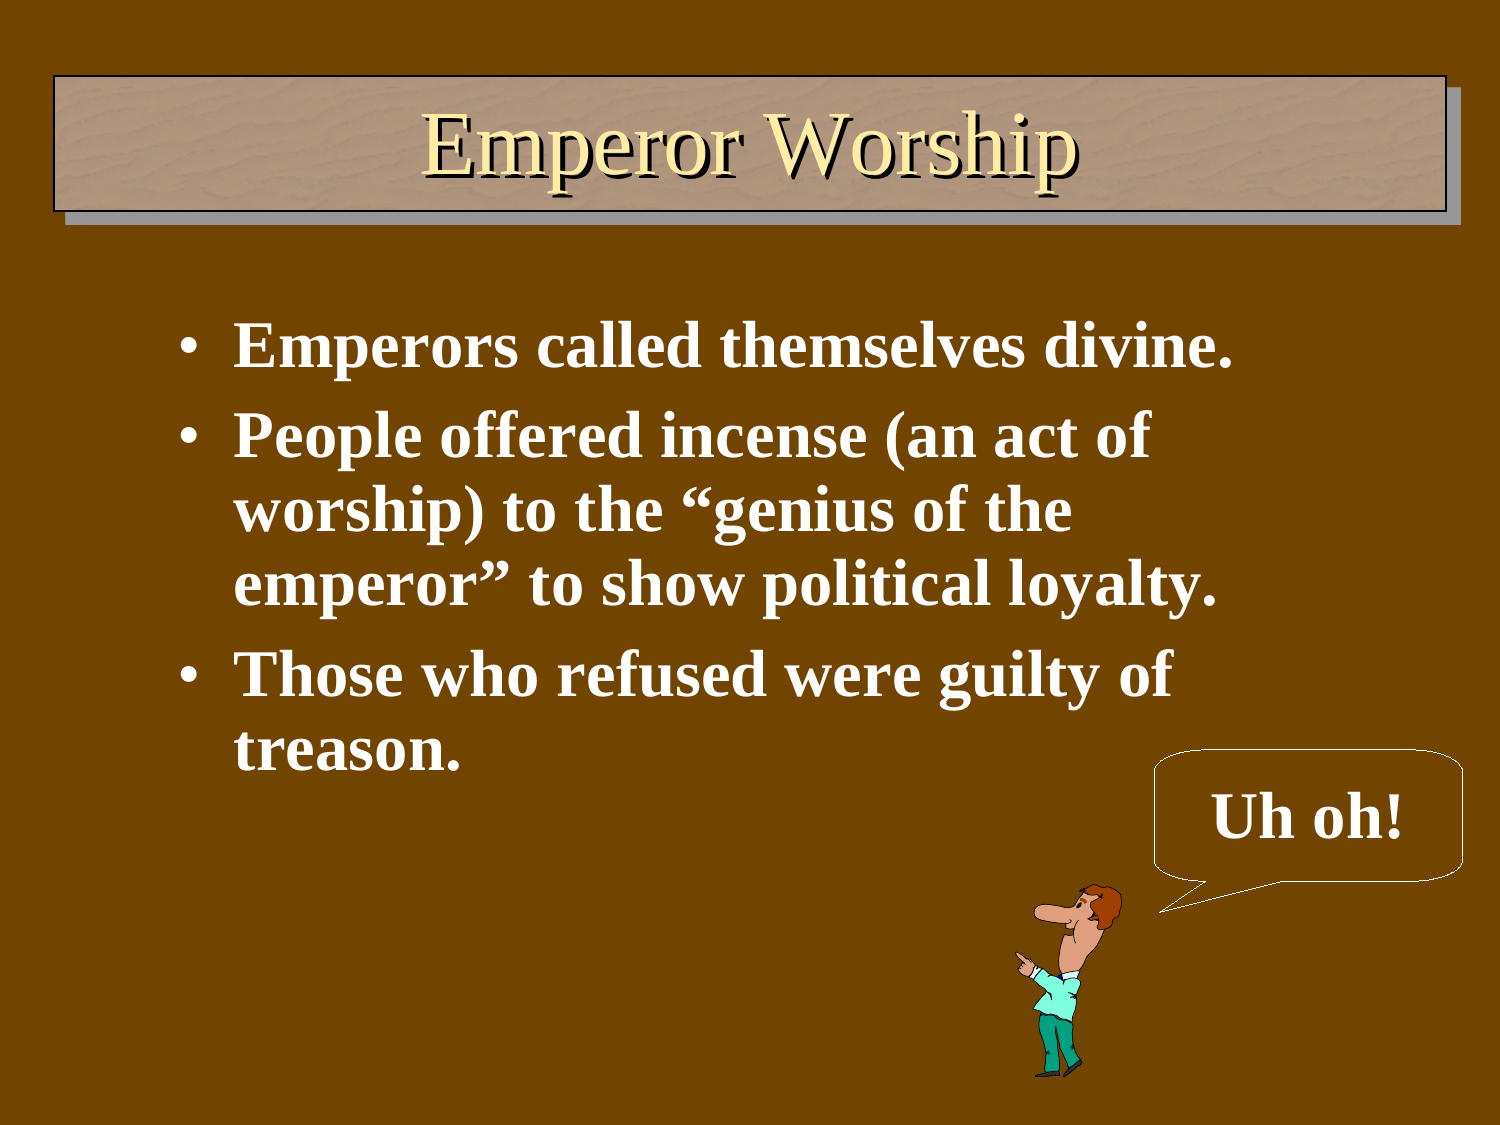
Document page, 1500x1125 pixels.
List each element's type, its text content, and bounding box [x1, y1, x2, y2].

text_box Uh oh! [1154, 749, 1463, 913]
picture [1011, 881, 1126, 1082]
list Emperors called themselves divine. People offered incense (an act of worship) to the “genius of the emperor” to show political loyalty. Those who refused were guilty of treason. [162, 299, 1351, 1051]
title Emperor Worship [65, 85, 1435, 203]
picture [55, 77, 1445, 210]
